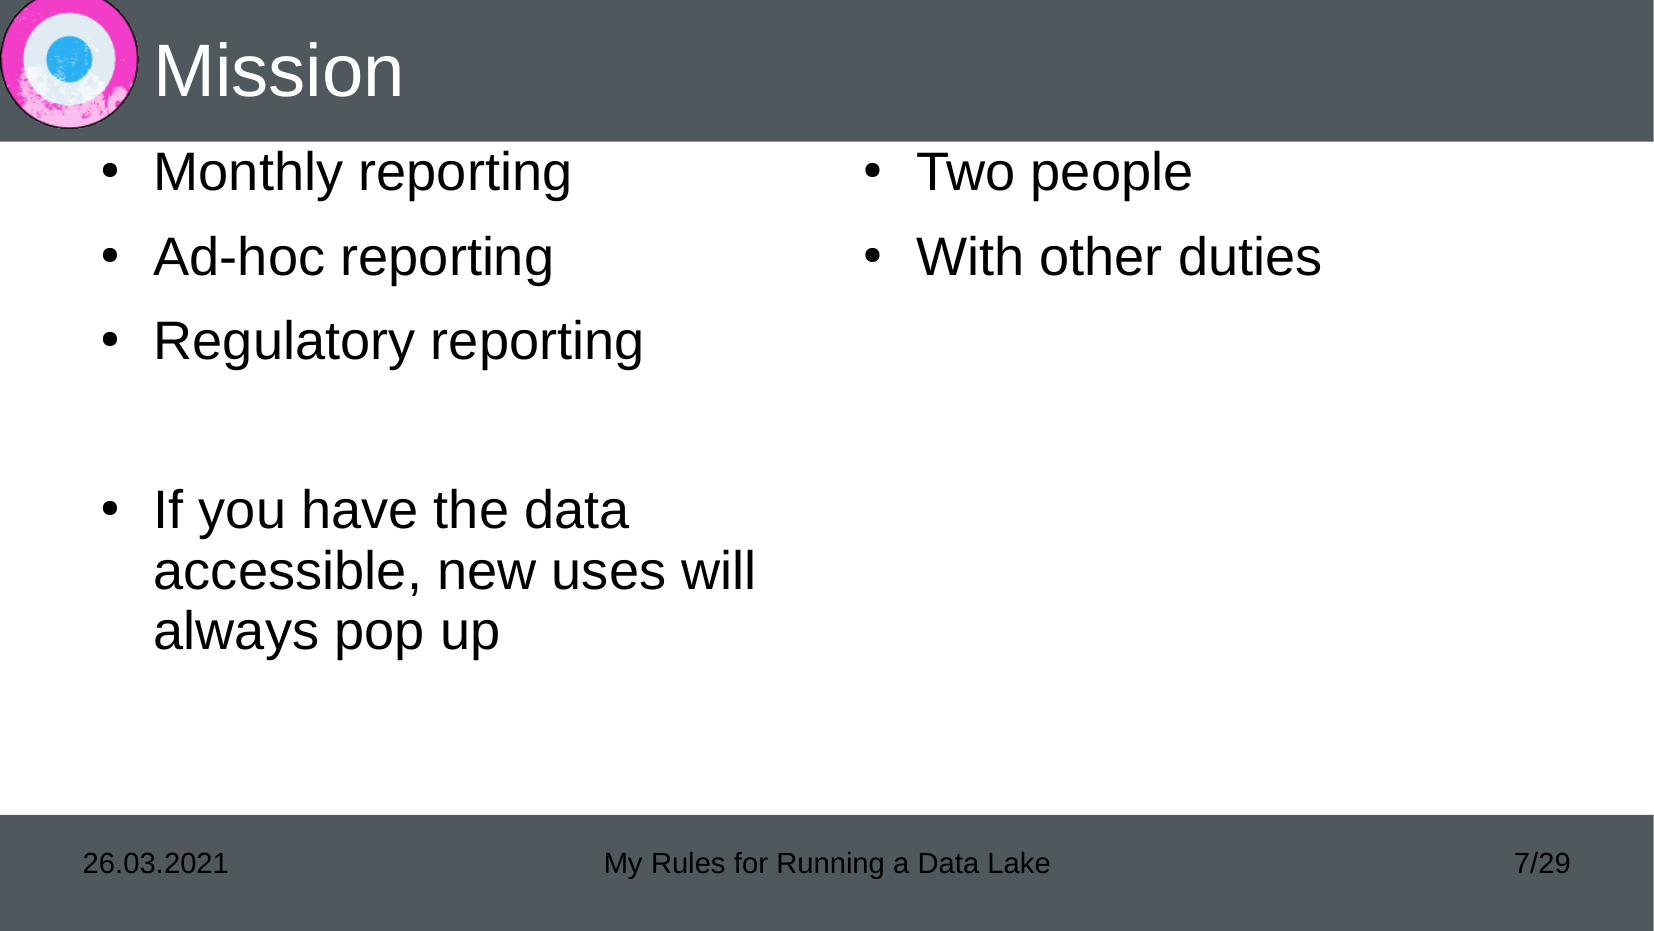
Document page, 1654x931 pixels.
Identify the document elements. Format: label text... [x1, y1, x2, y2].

list Two people With other duties [845, 141, 1572, 815]
title Mission [153, 5, 1654, 136]
list Monthly reporting Ad-hoc reporting Regulatory reporting If you have the data accessible, new uses will always pop up [82, 141, 809, 815]
picture [0, 0, 228, 148]
